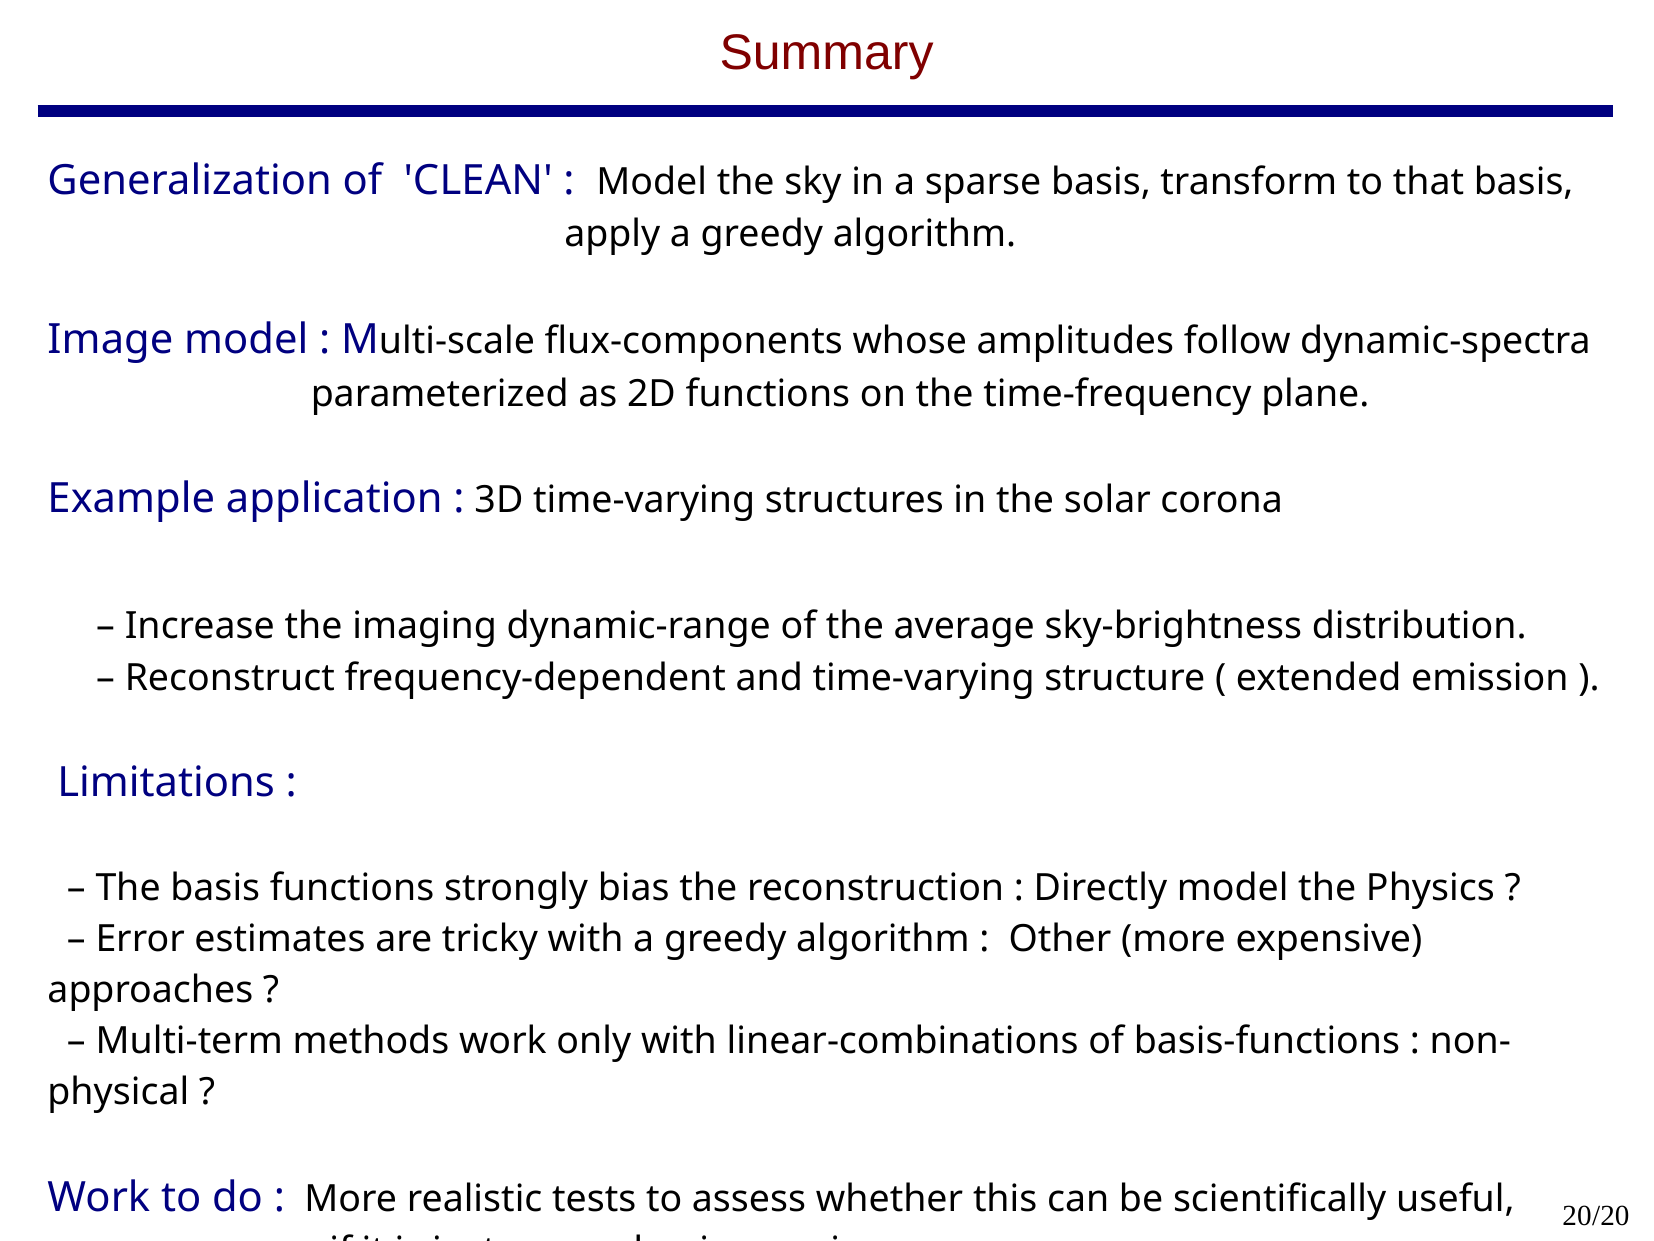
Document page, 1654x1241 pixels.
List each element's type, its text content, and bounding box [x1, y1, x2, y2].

title Summary [82, 15, 1571, 89]
text_box Generalization of 'CLEAN' : Model the sky in a sparse basis, transform to that basis, apply a greedy algorithm. Image model : Multi-scale flux-components whose amplitudes follow dynamic-spectra parameterized as 2D functions on the time-frequency plane. Example application : 3D time-varying structures in the solar corona – Increase the imaging dynamic-range of the average sky-brightness distribution. – Reconstruct frequency-dependent and time-varying structure ( extended emission ). Limitations : – The basis functions strongly bias the reconstruction : Directly model the Physics ? – Error estimates are tricky with a greedy algorithm : Other (more expensive) approaches ? – Multi-term methods work only with linear-combinations of basis-functions : non-physical ? Work to do : More realistic tests to assess whether this can be scientifically useful, or if it is just an academic exercise. For example.... Can some of the solar coronal magnetography goals planned for FASR be done with VLA uv-coverage ? From this proof-of-concept test, maybe.... [32, 142, 1642, 1200]
